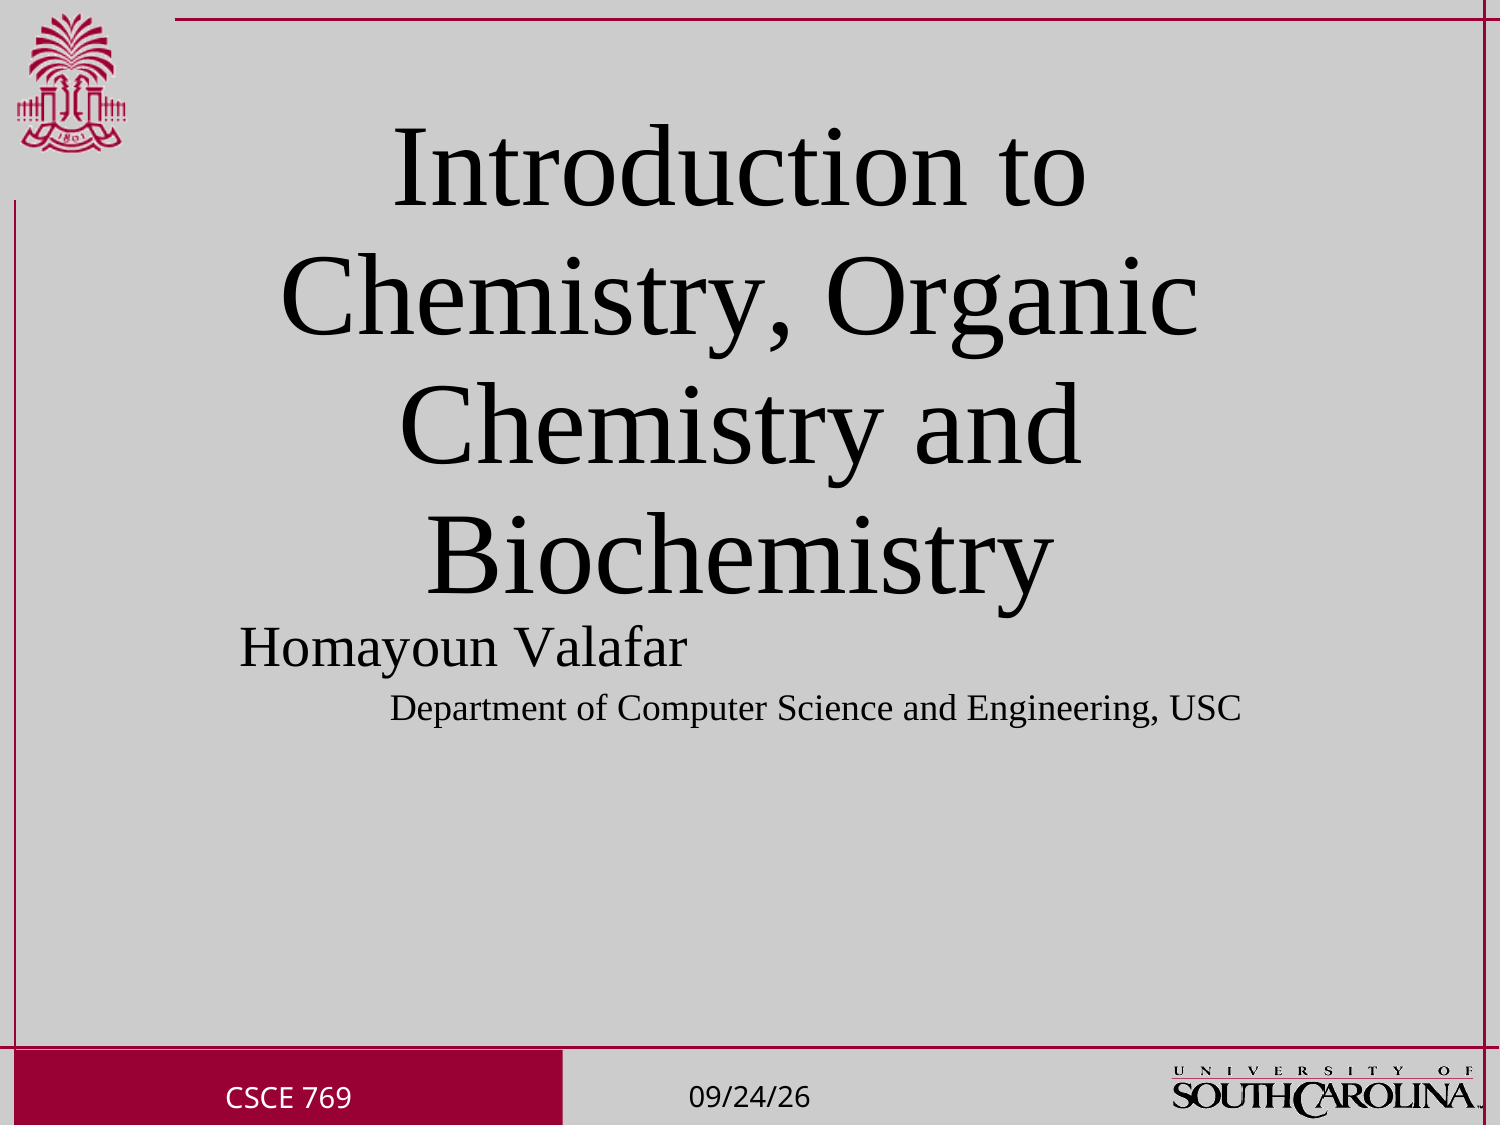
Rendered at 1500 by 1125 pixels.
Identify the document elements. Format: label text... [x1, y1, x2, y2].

picture [1162, 1049, 1483, 1125]
picture [12, 12, 131, 155]
title Introduction to Chemistry, Organic Chemistry and Biochemistry [143, 93, 1338, 627]
subtitle Homayoun Valafar Department of Computer Science and Engineering, USC [225, 612, 1276, 920]
